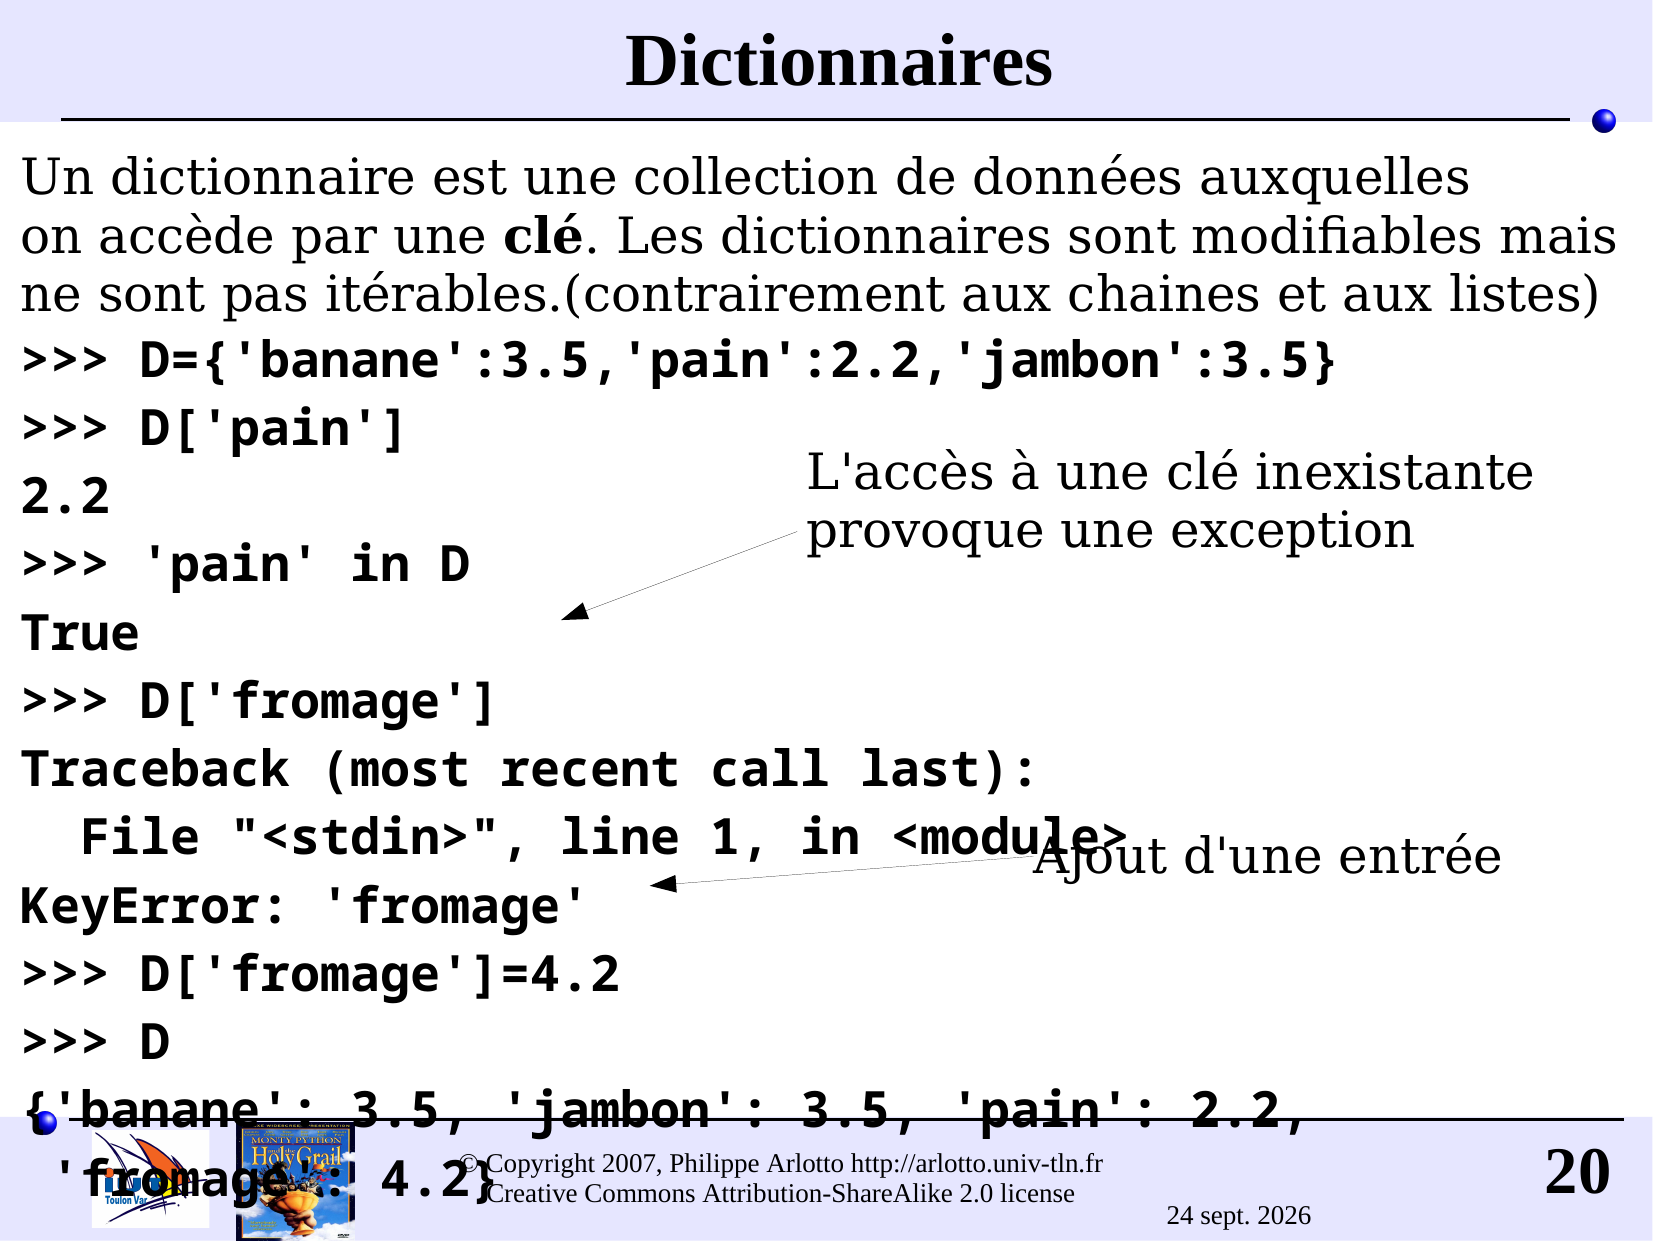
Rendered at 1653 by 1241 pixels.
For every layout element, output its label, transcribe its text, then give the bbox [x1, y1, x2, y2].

text_box L'accès à une clé inexistante provoque une exception [806, 442, 1536, 560]
title Dictionnaires [95, 11, 1585, 110]
text_box Un dictionnaire est une collection de données auxquelles on accède par une clé. Les dictionnaires sont modifiables mais ne sont pas itérables.(contrairement aux chaines et aux listes) >>> D={'banane':3.5,'pain':2.2,'jambon':3.5} >>> D['pain'] 2.2 >>> 'pain' in D True >>> D['fromage'] Traceback (most recent call last): File "<stdin>", line 1, in <module> KeyError: 'fromage' >>> D['fromage']=4.2 >>> D {'banane': 3.5, 'jambon': 3.5, 'pain': 2.2, 'fromage': 4.2} [20, 148, 1621, 1094]
picture [239, 1174, 250, 1190]
picture [236, 1193, 250, 1202]
picture [236, 1122, 355, 1241]
text_box Ajout d'une entrée [1033, 826, 1504, 886]
